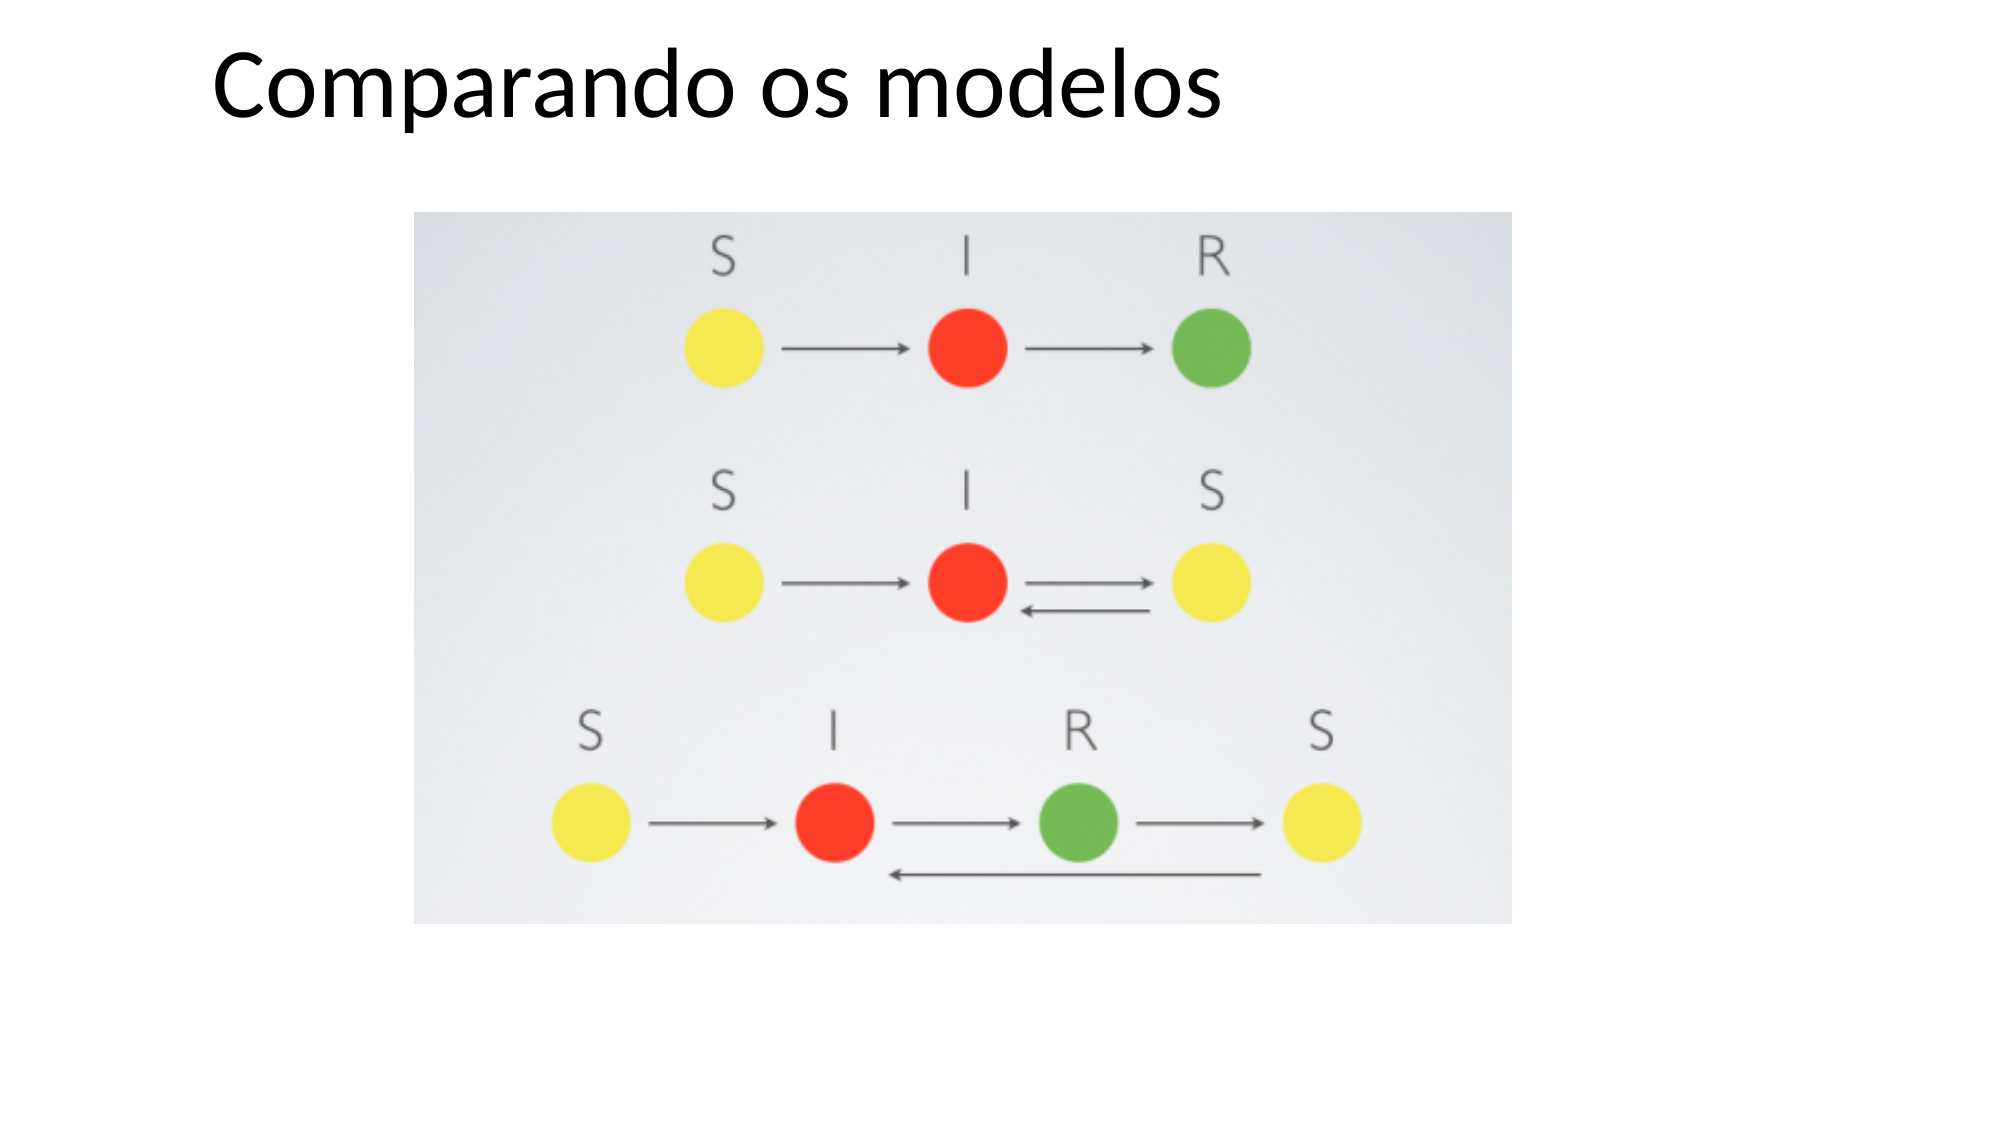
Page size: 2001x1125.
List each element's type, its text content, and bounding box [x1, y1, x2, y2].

picture [414, 212, 1512, 924]
title Comparando os modelos [212, 0, 1713, 287]
